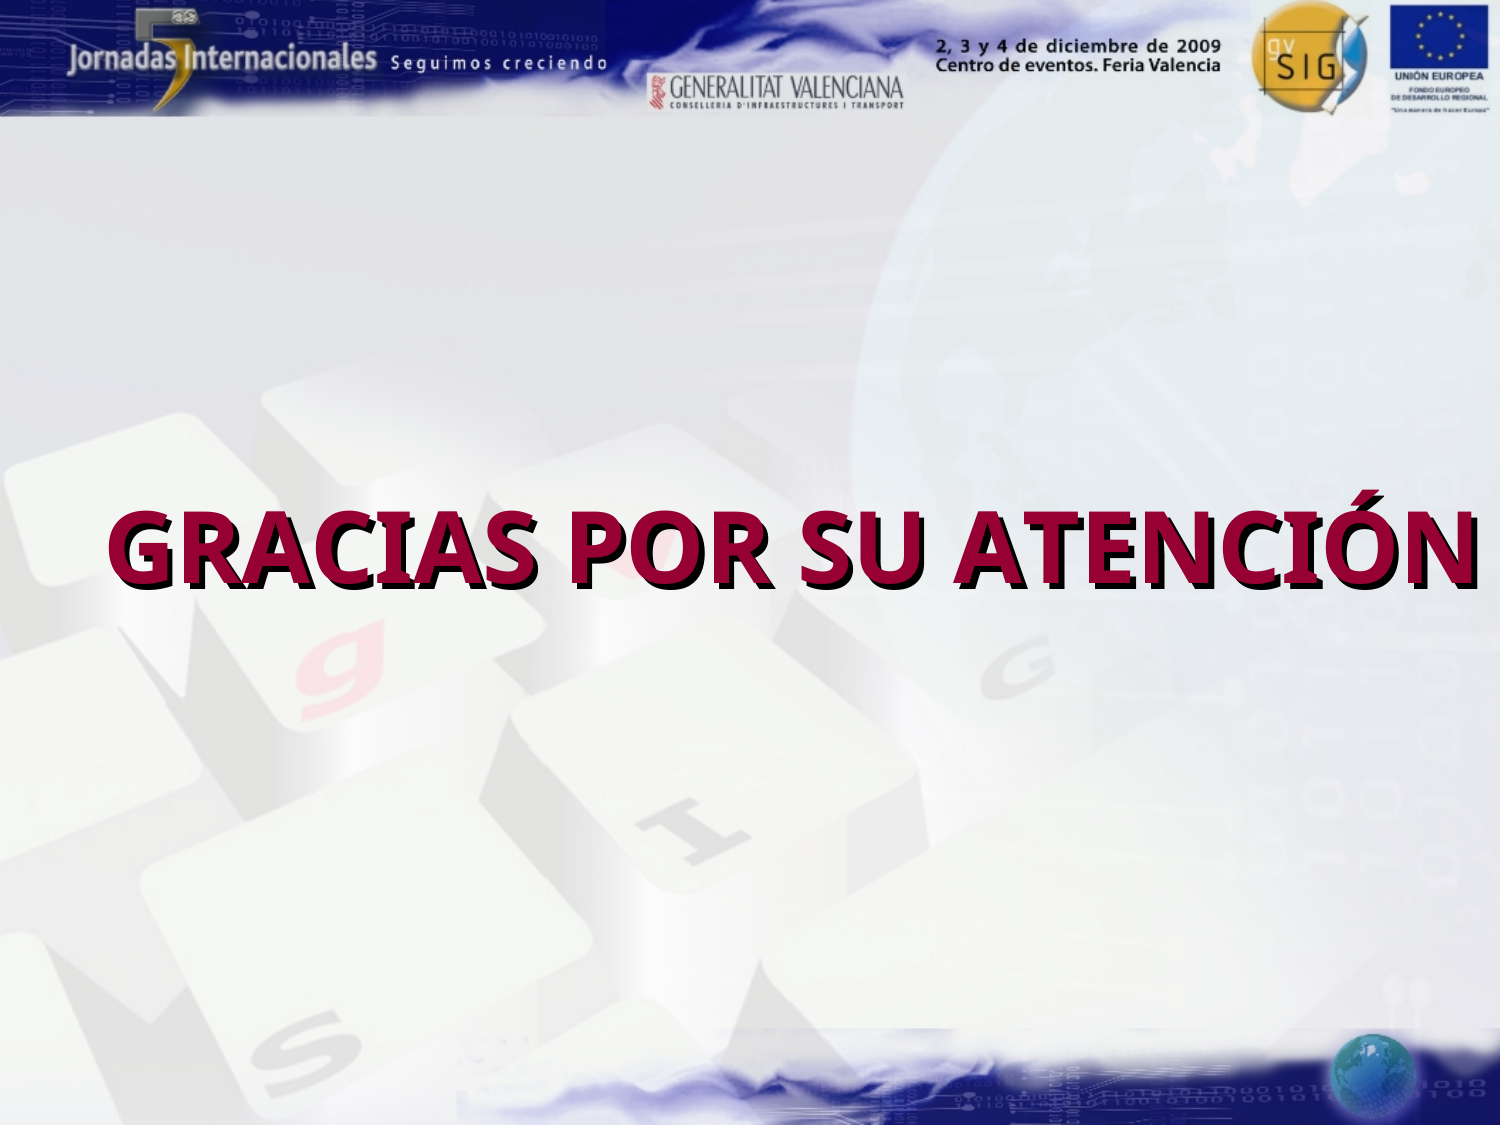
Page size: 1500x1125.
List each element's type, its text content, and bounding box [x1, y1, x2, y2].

picture [0, 0, 1500, 1125]
text_box GRACIAS POR SU ATENCIÓN [67, 468, 1500, 619]
